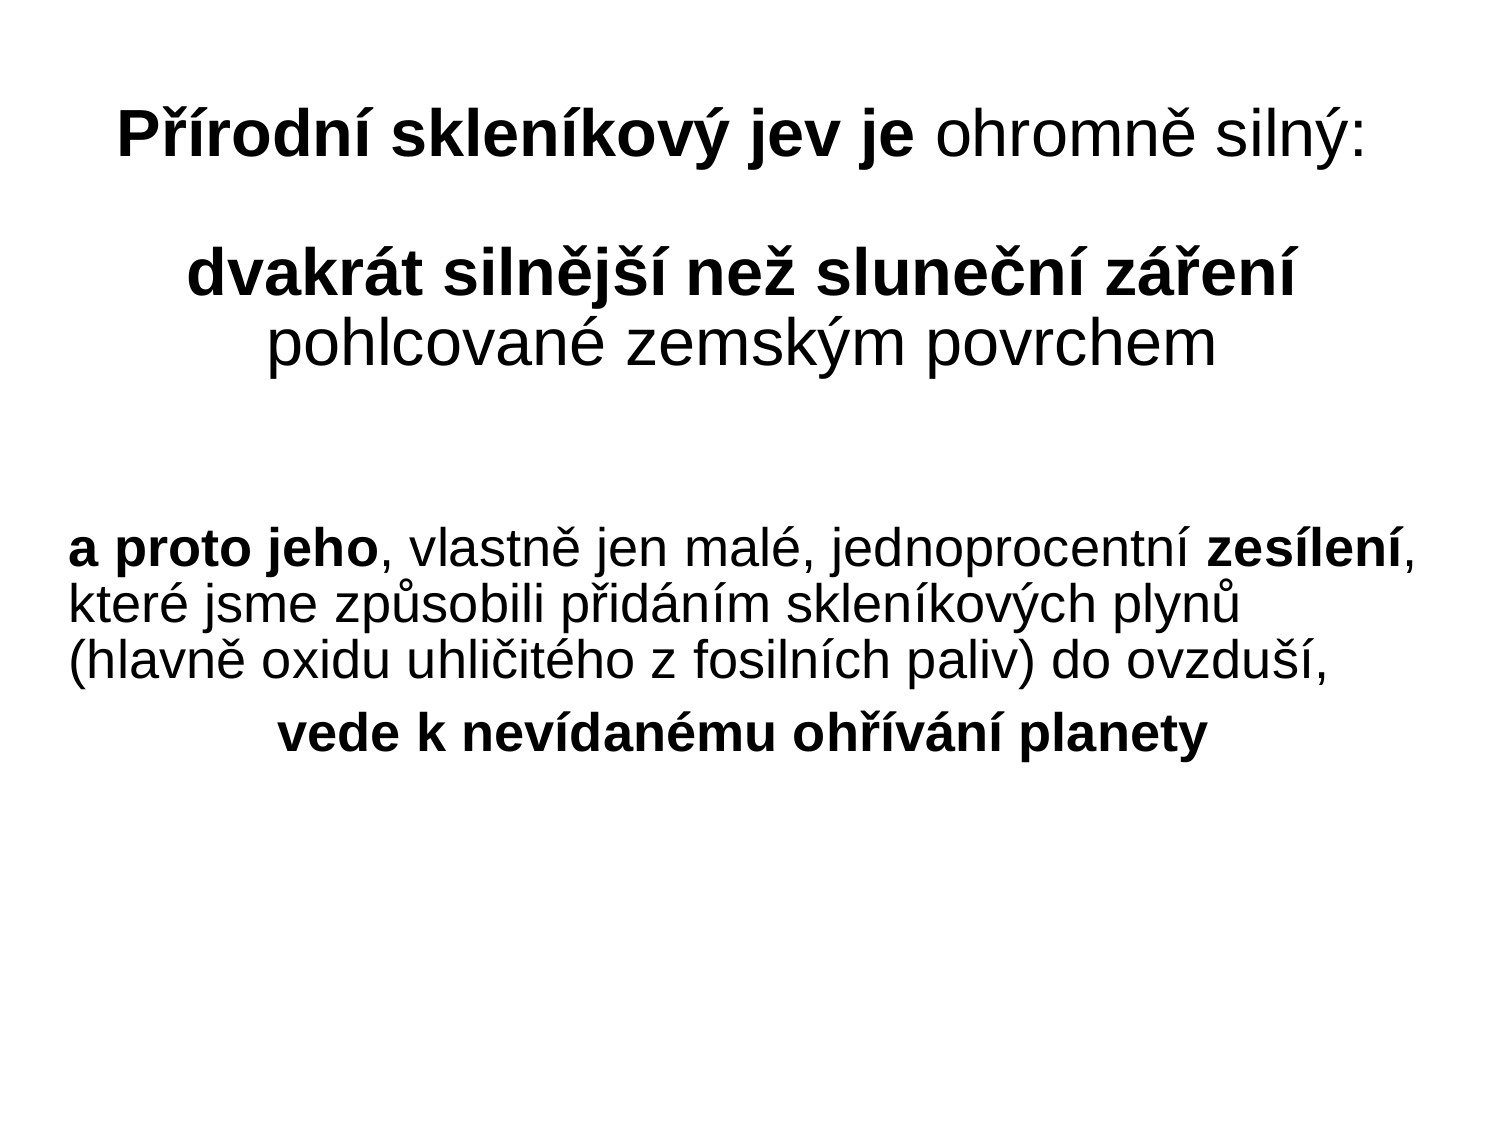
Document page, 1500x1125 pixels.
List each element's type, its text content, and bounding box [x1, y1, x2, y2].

subtitle a proto jeho, vlastně jen malé, jednoprocentní zesílení, které jsme způsobili přidáním skleníkových plynů (hlavně oxidu uhličitého z fosilních paliv) do ovzduší, vede k nevídanému ohřívání planety [68, 416, 1419, 868]
title Přírodní skleníkový jev je ohromně silný: dvakrát silnější než sluneční záření pohlcované zemským povrchem [67, 96, 1418, 384]
